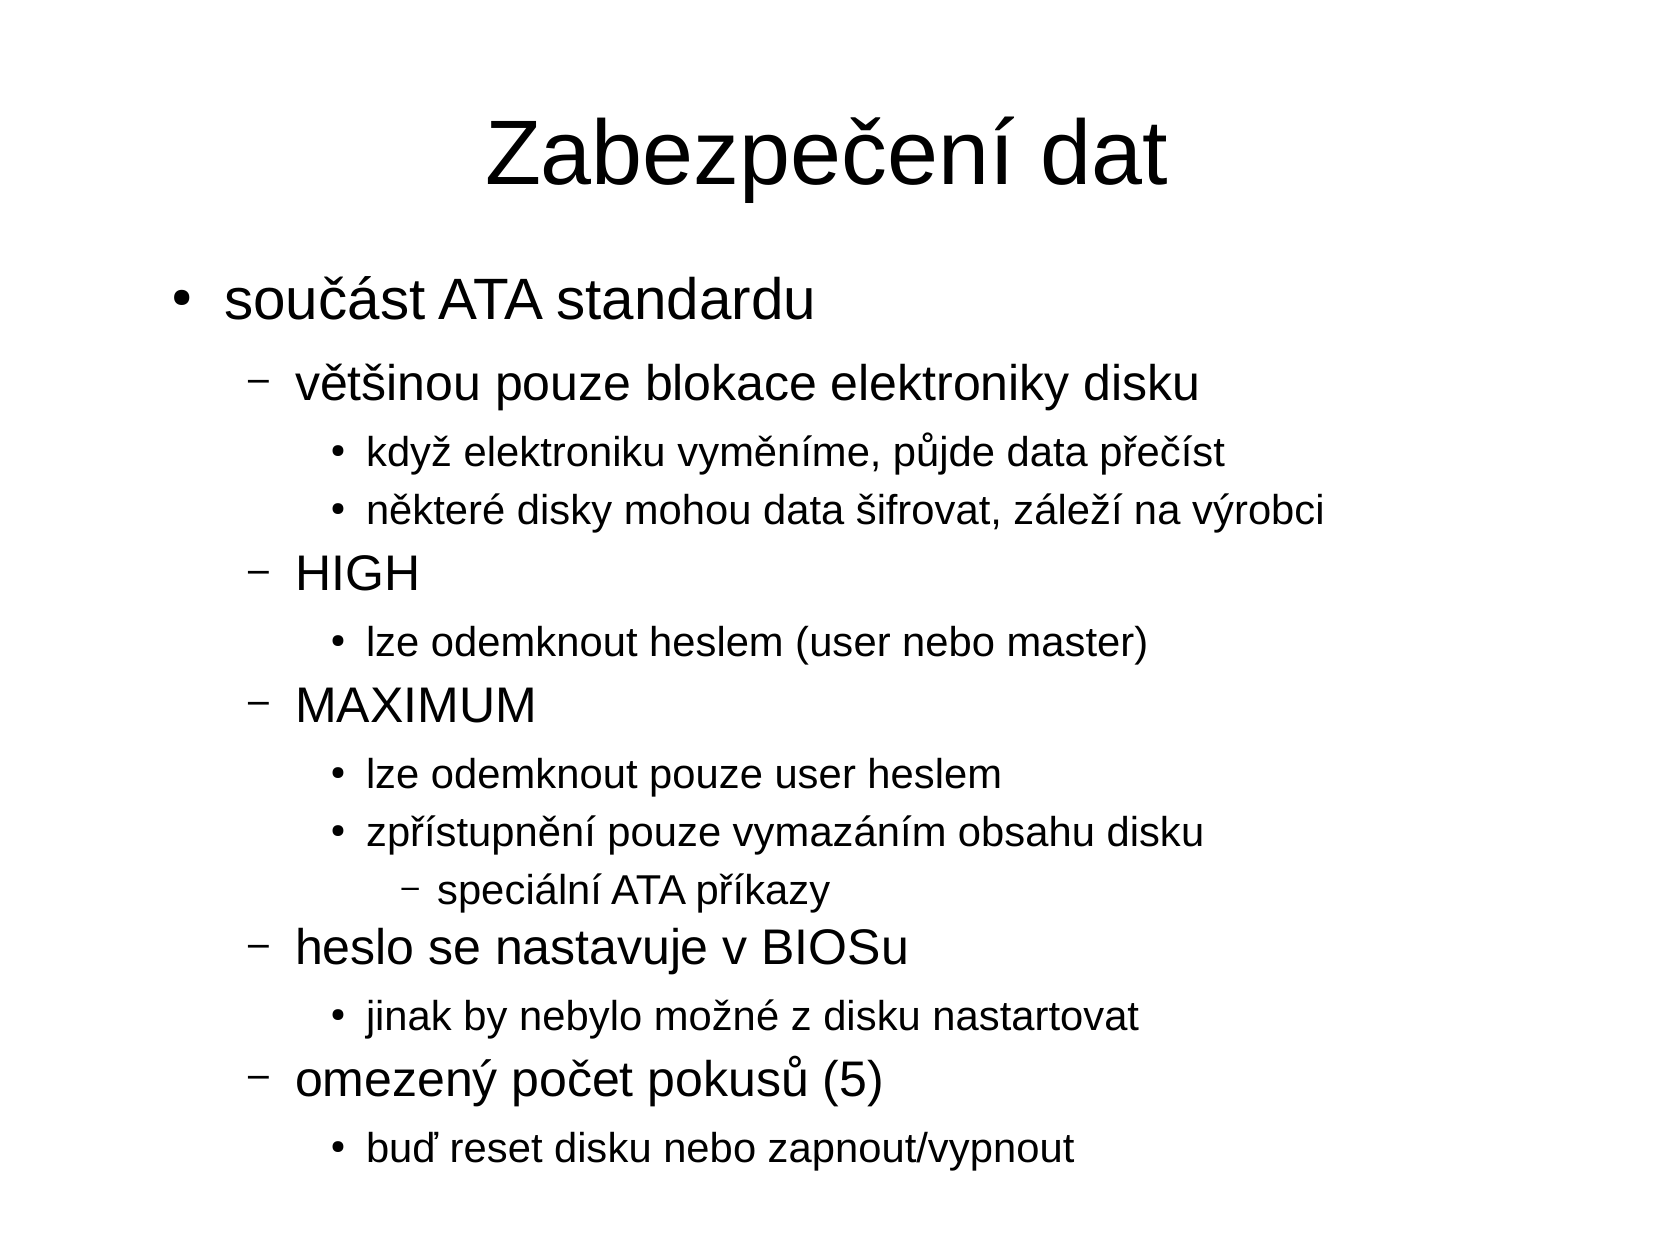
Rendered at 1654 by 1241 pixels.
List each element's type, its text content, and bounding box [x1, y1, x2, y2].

title Zabezpečení dat [82, 56, 1571, 250]
list součást ATA standardu většinou pouze blokace elektroniky disku když elektroniku vyměníme, půjde data přečíst některé disky mohou data šifrovat, záleží na výrobci HIGH lze odemknout heslem (user nebo master) MAXIMUM lze odemknout pouze user heslem zpřístupnění pouze vymazáním obsahu disku speciální ATA příkazy heslo se nastavuje v BIOSu jinak by nebylo možné z disku nastartovat omezený počet pokusů (5) buď reset disku nebo zapnout/vypnout [82, 266, 1571, 1223]
